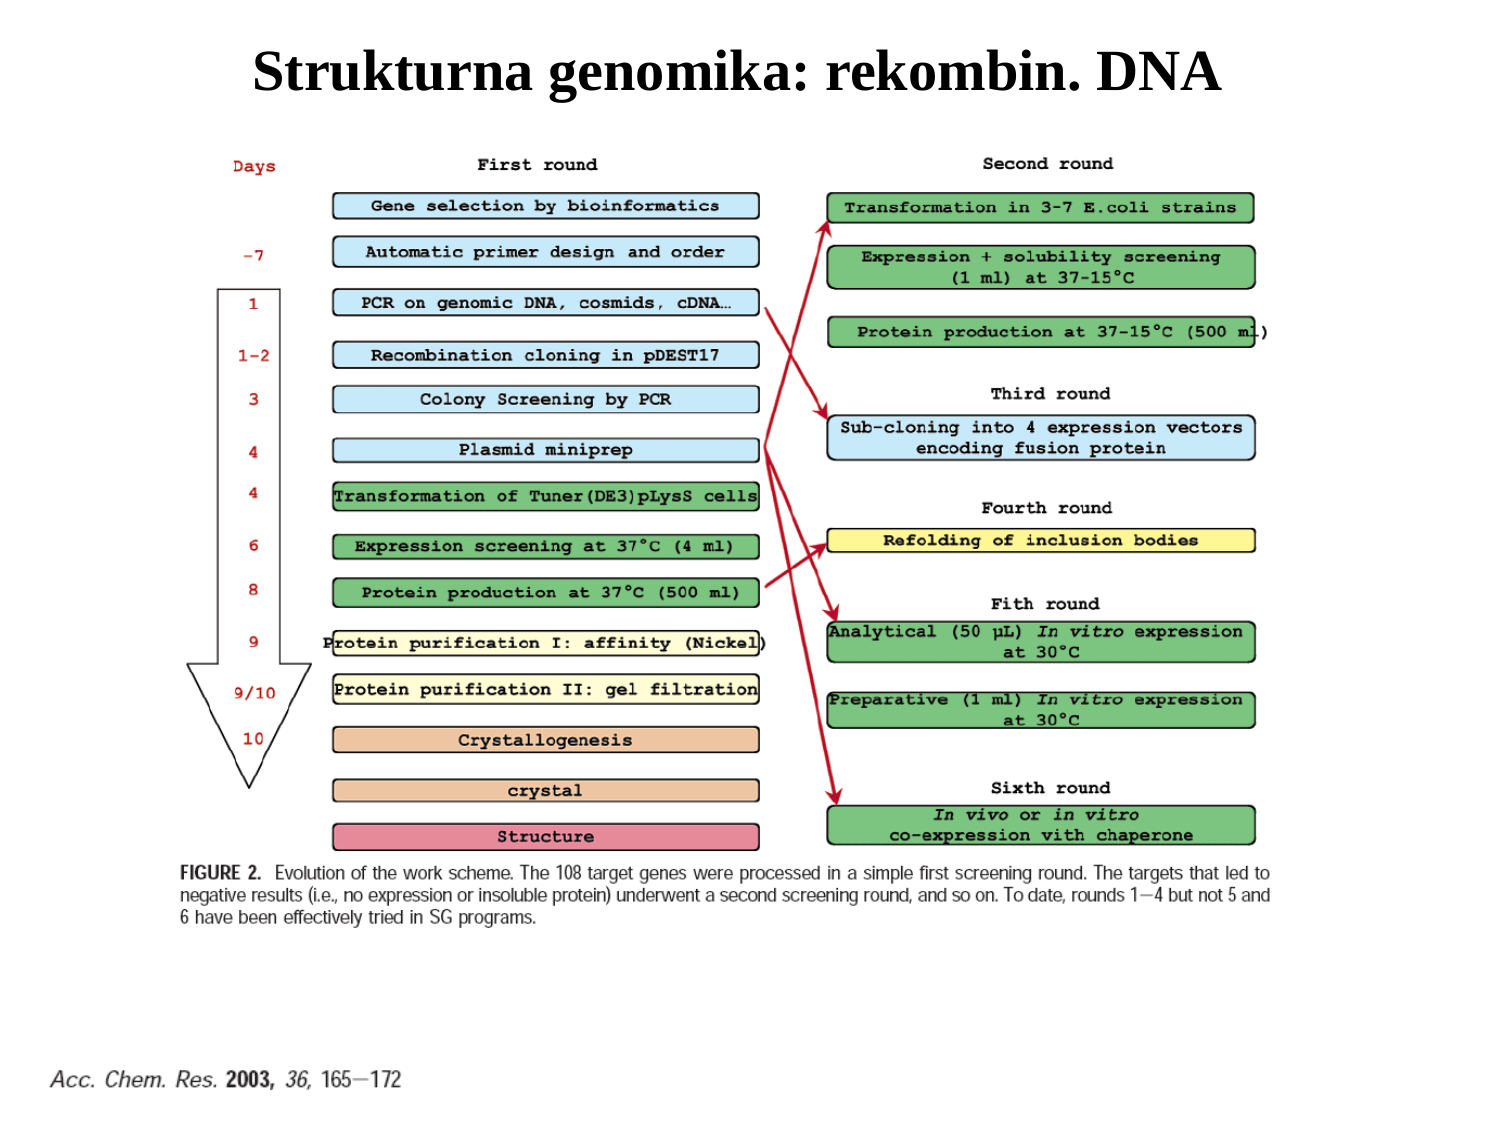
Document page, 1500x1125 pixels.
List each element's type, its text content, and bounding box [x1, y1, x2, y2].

title Strukturna genomika: rekombin. DNA [99, 34, 1375, 100]
picture [171, 148, 1284, 929]
picture [41, 1060, 408, 1094]
